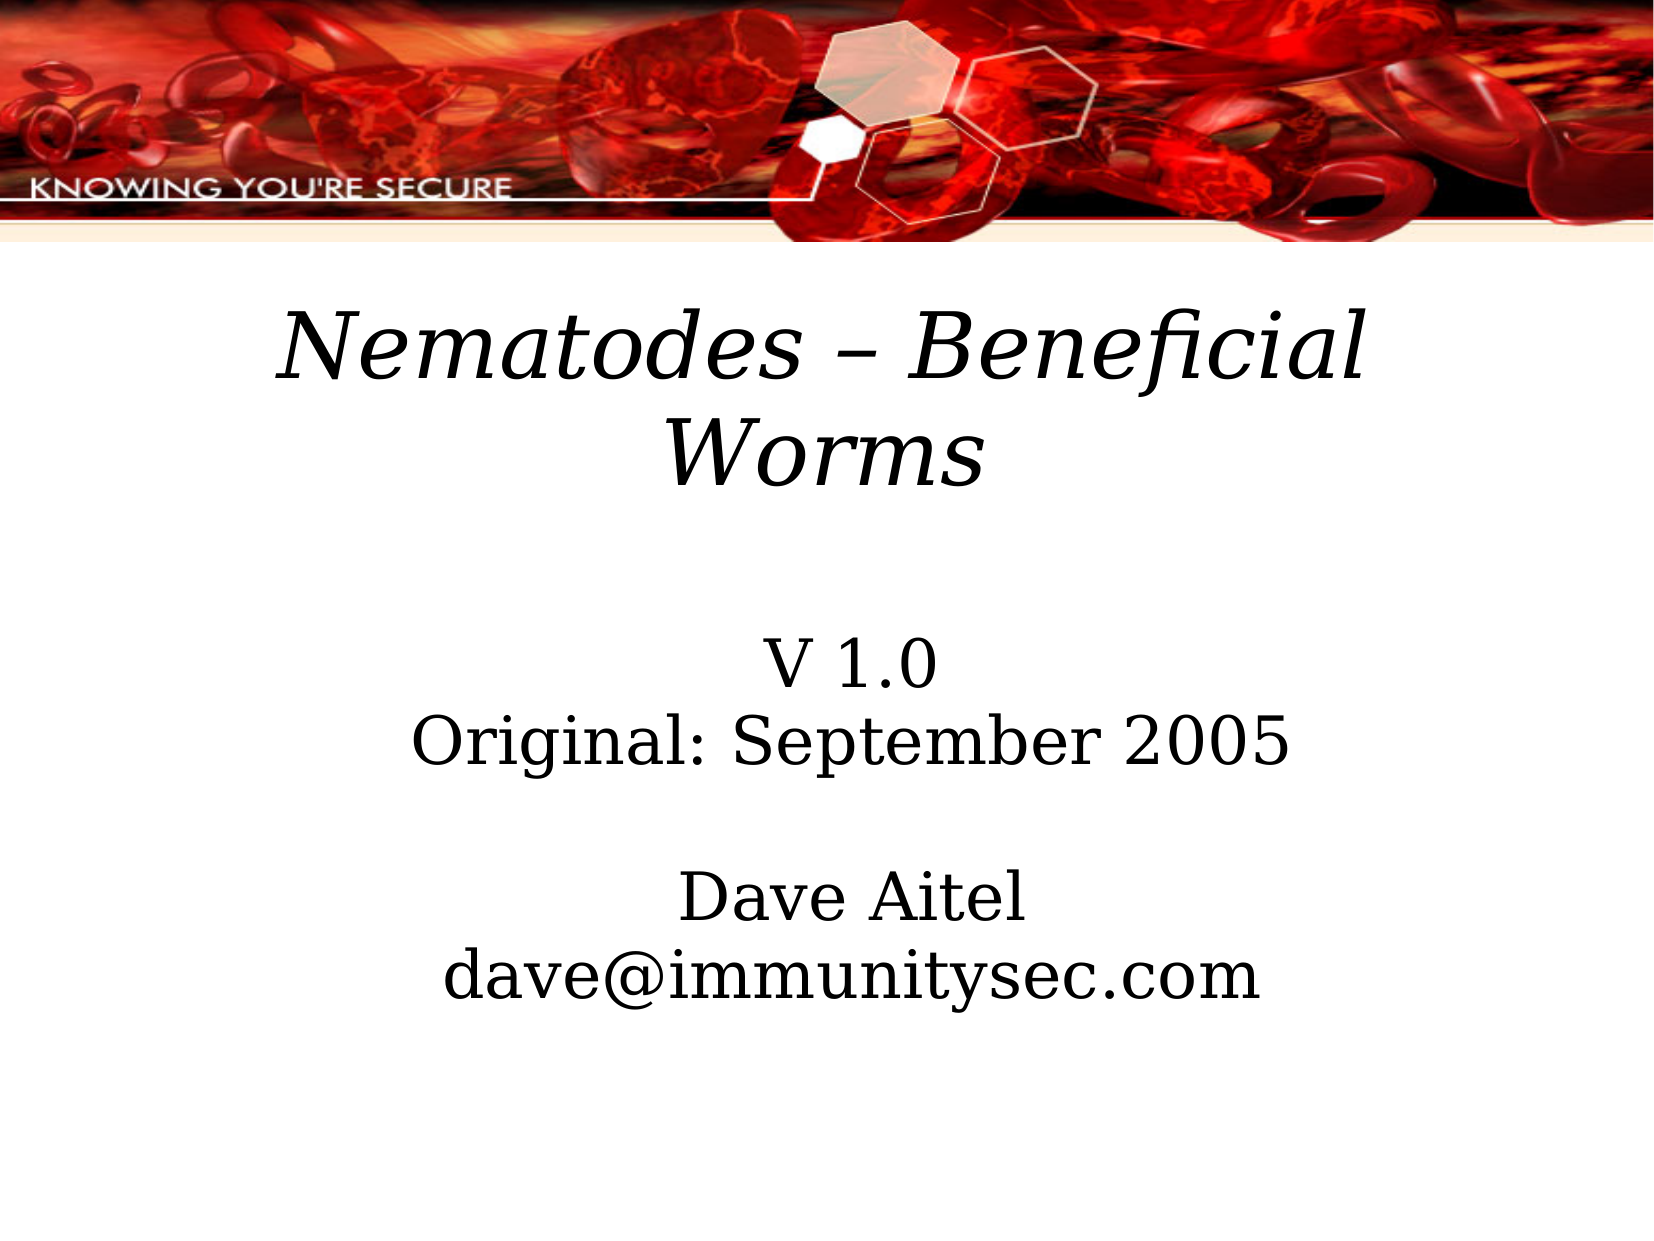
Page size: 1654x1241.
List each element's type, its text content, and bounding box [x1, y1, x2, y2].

subtitle V 1.0 Original: September 2005 Dave Aitel dave@immunitysec.com [128, 517, 1541, 1122]
title Nematodes – Beneficial Worms [118, 239, 1531, 561]
picture [0, 0, 1654, 242]
